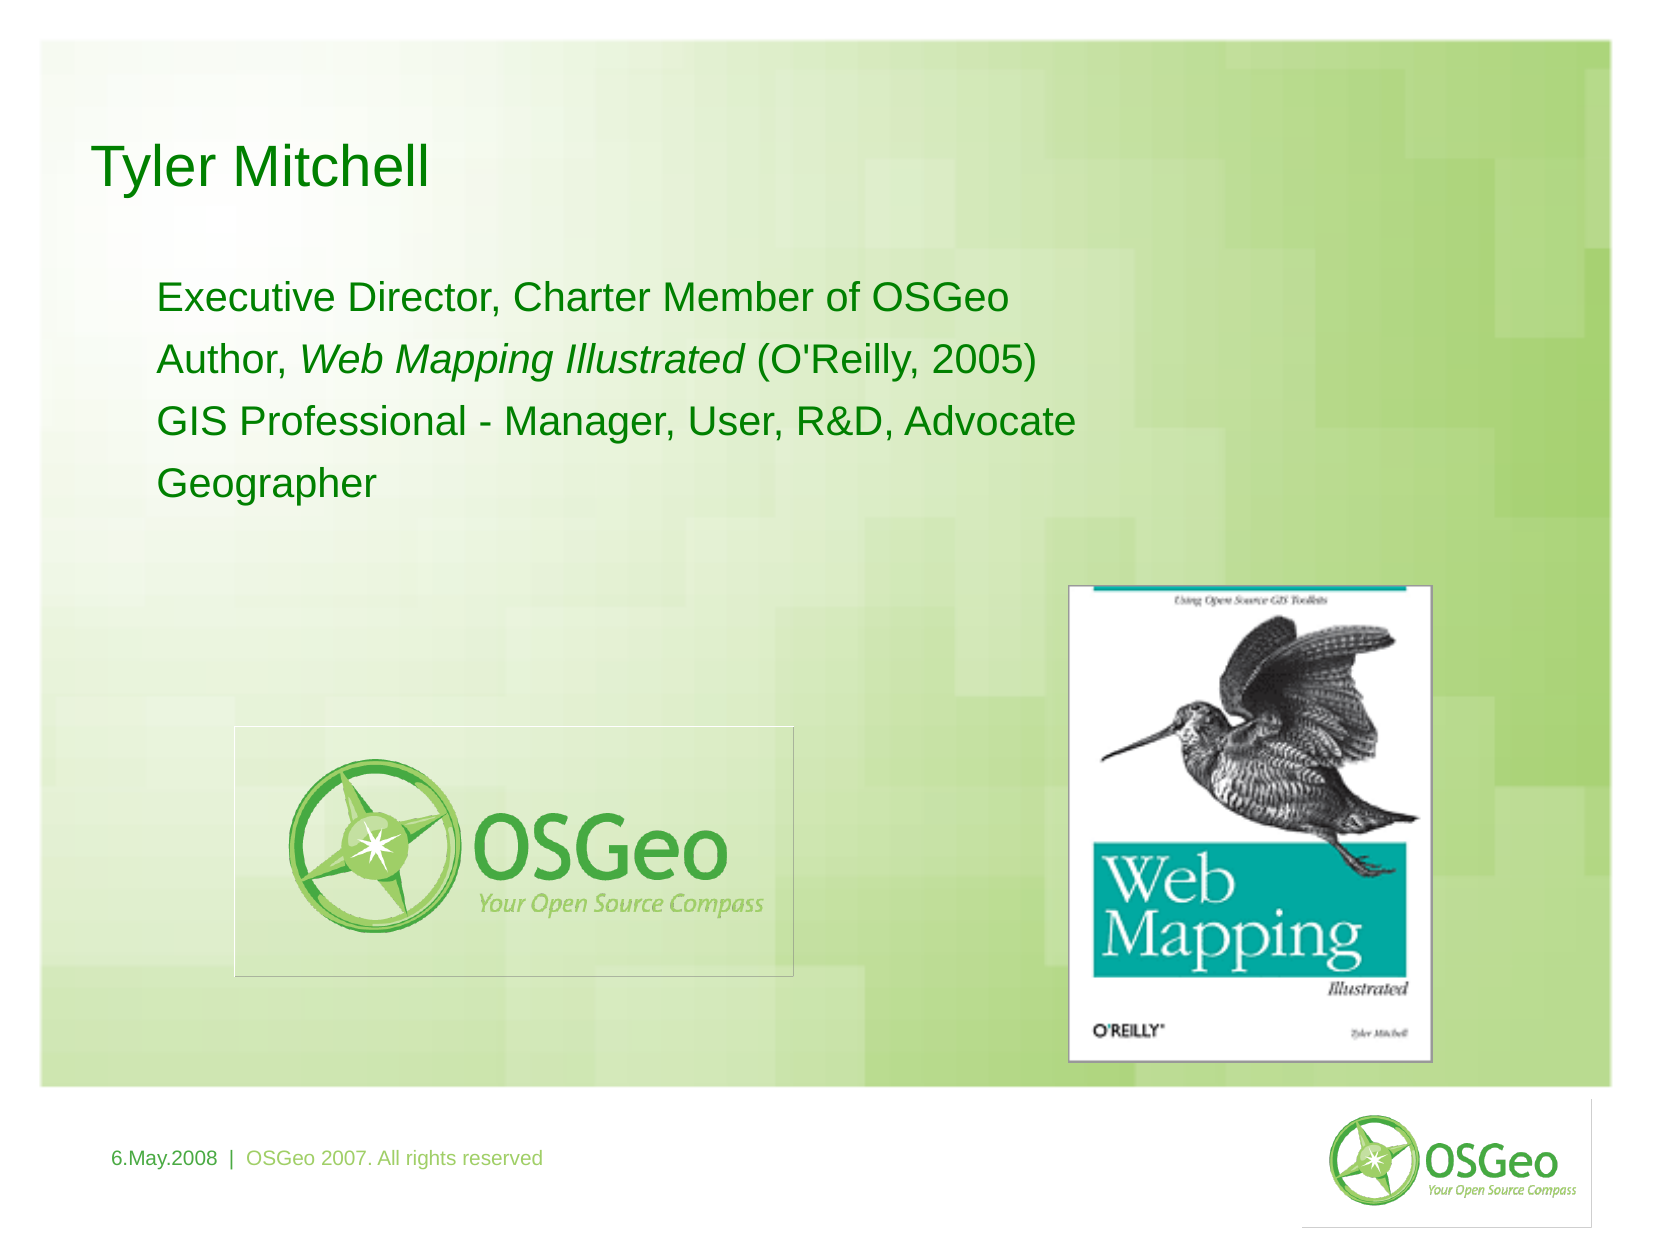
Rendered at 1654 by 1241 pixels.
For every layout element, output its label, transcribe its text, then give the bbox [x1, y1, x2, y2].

picture [0, 1, 1654, 1239]
text_box Executive Director, Charter Member of OSGeo Author, Web Mapping Illustrated (O'Reilly, 2005) GIS Professional - Manager, User, R&D, Advocate Geographer [130, 279, 1498, 511]
text_box Tyler Mitchell [75, 130, 1303, 207]
